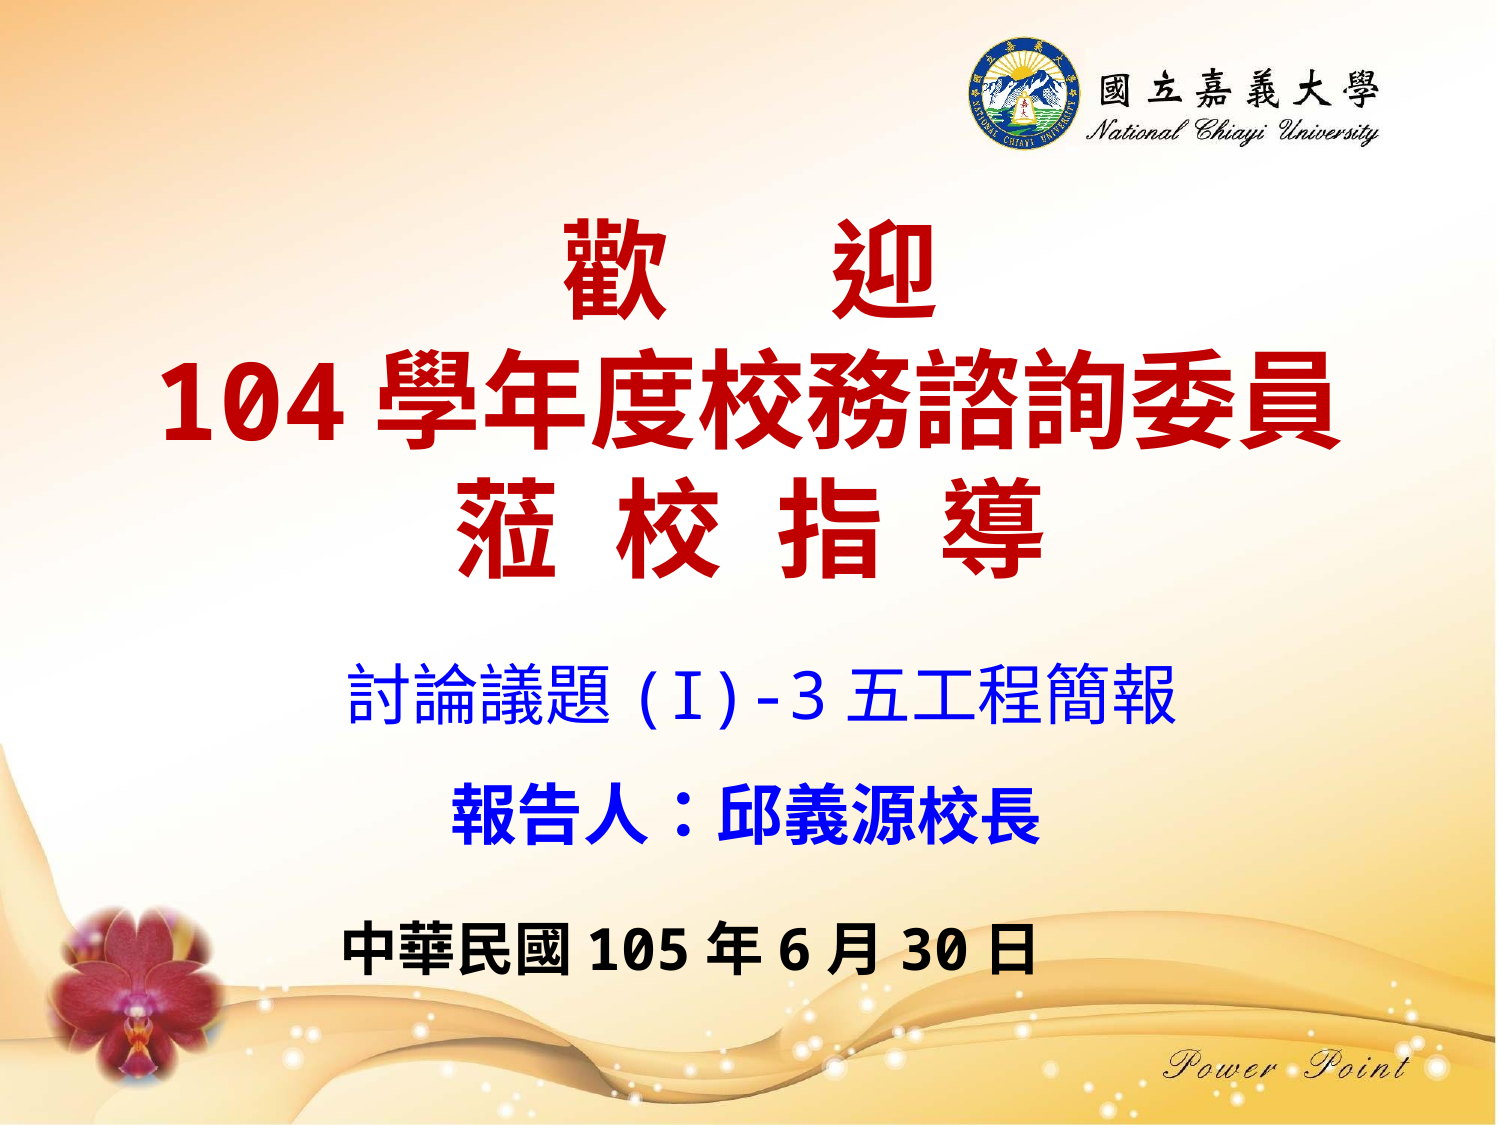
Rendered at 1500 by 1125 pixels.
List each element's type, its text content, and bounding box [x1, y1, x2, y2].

text_box 中華民國105年6月30日 [324, 905, 1235, 991]
text_box 討論議題(I)-3五工程簡報 報告人：邱義源校長 [301, 645, 1223, 863]
title 歡 迎 104學年度校務諮詢委員 蒞 校 指 導 [135, 184, 1365, 610]
